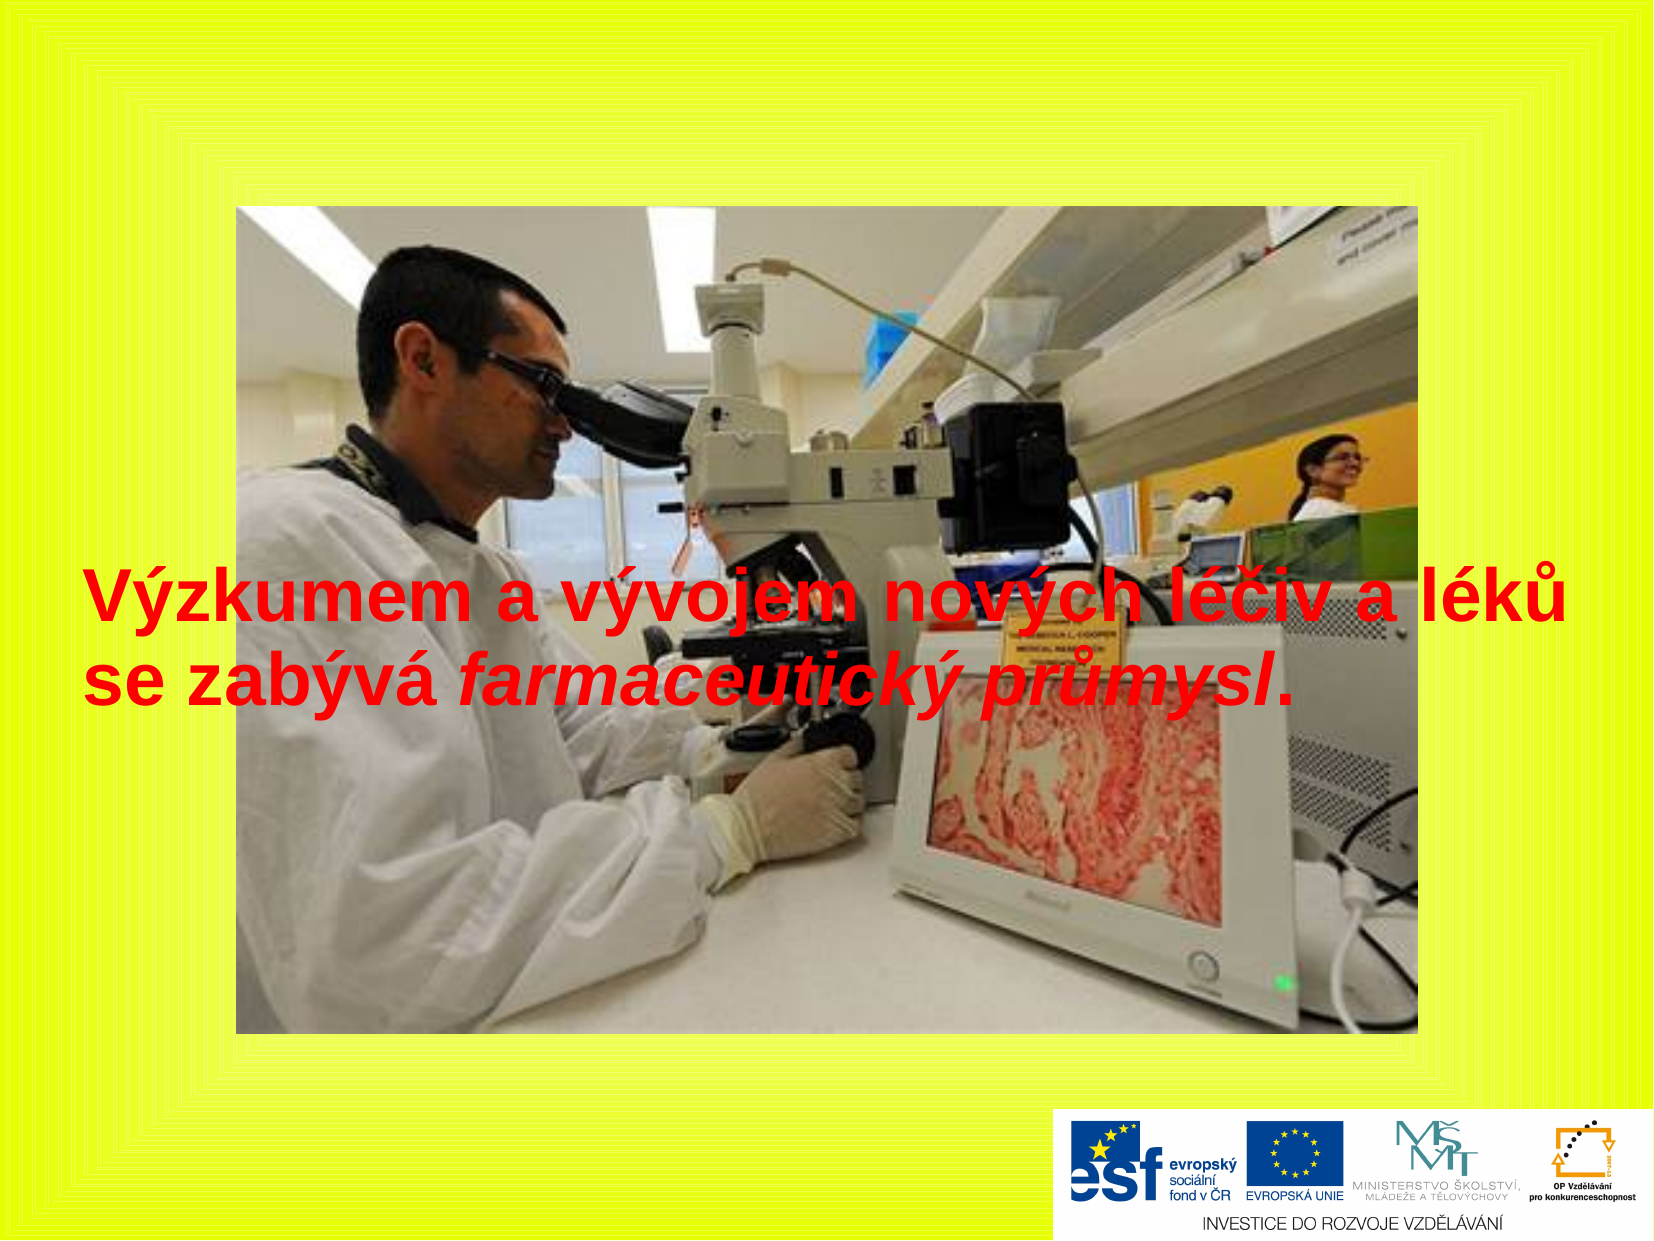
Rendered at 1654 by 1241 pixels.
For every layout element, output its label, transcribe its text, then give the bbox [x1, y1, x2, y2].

picture [236, 722, 1418, 1034]
picture [236, 206, 1418, 553]
picture [1053, 1109, 1654, 1241]
list Výzkumem a vývojem nových léčiv a léků se zabývá farmaceutický průmysl. [82, 553, 1571, 722]
